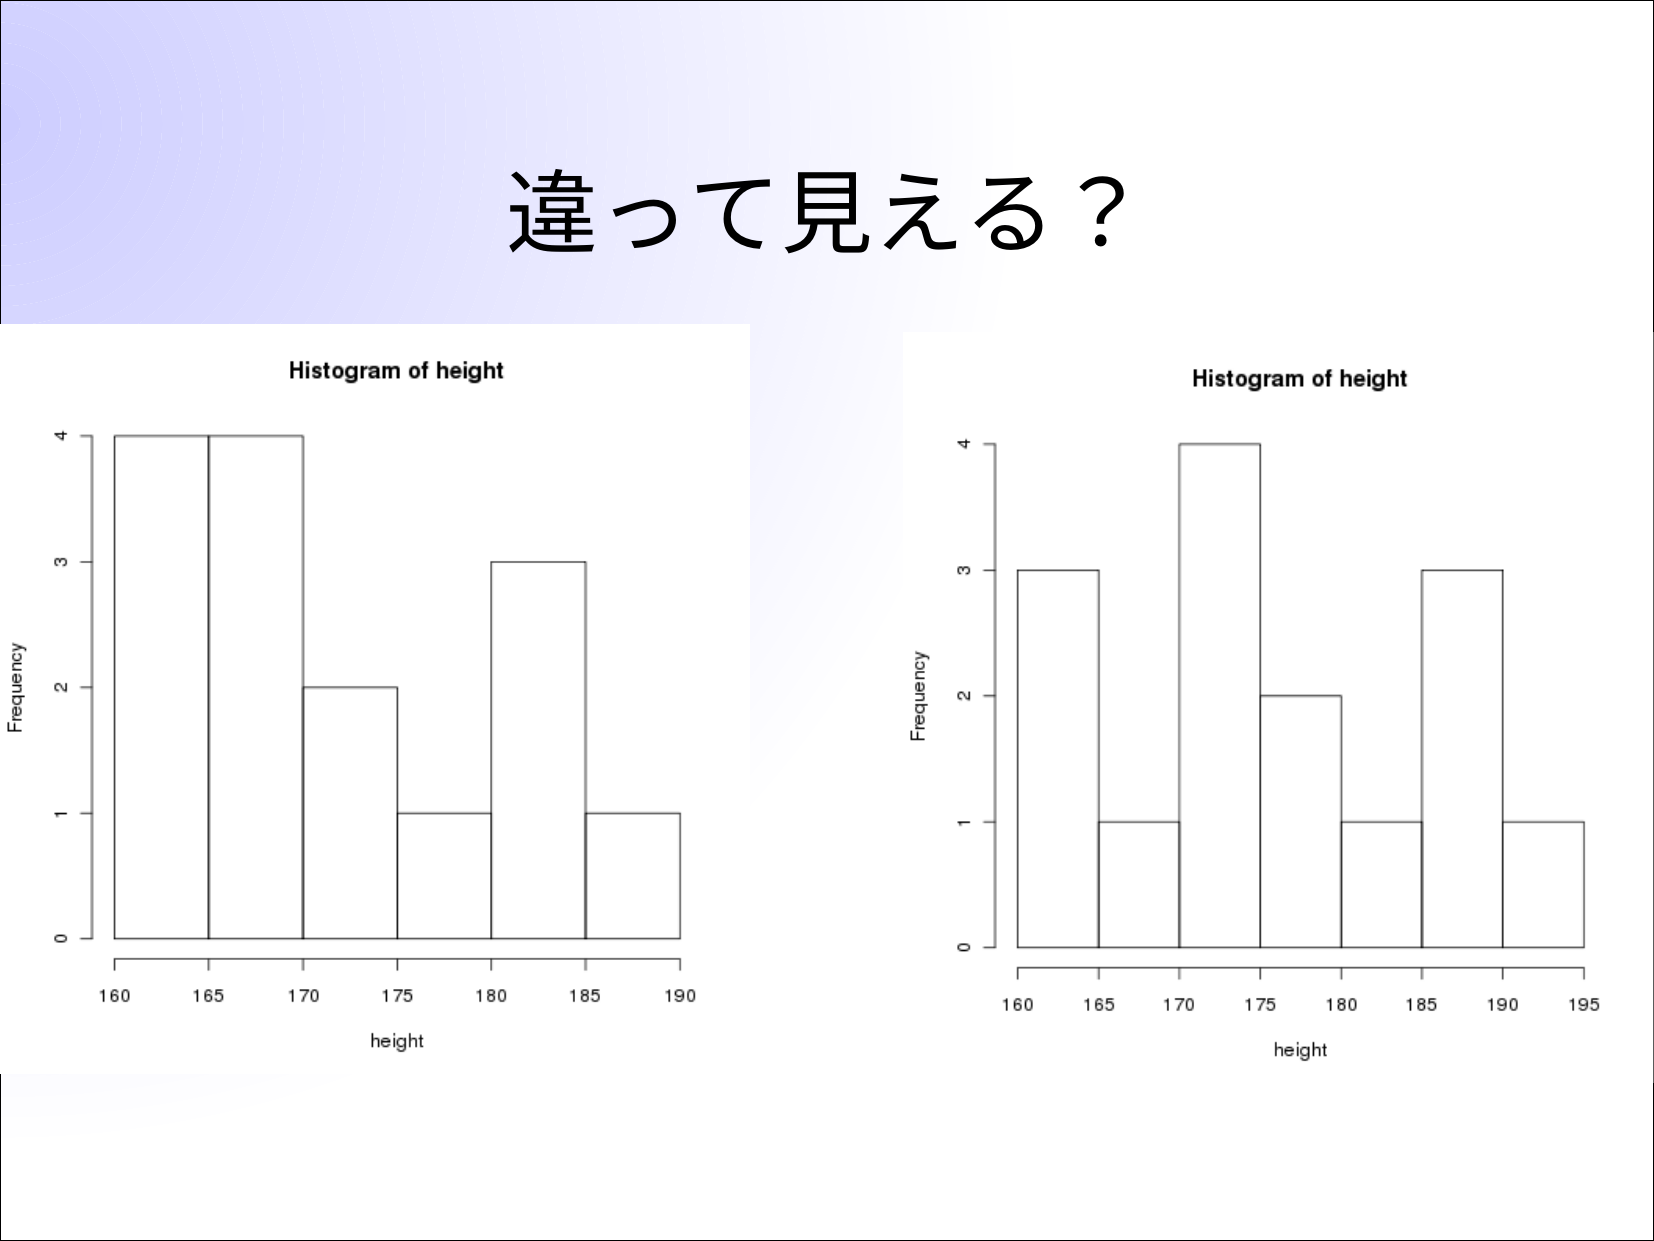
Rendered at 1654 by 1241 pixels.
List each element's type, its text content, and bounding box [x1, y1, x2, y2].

title 違って見える？ [121, 102, 1534, 311]
picture [0, 324, 750, 1075]
picture [903, 332, 1654, 1083]
